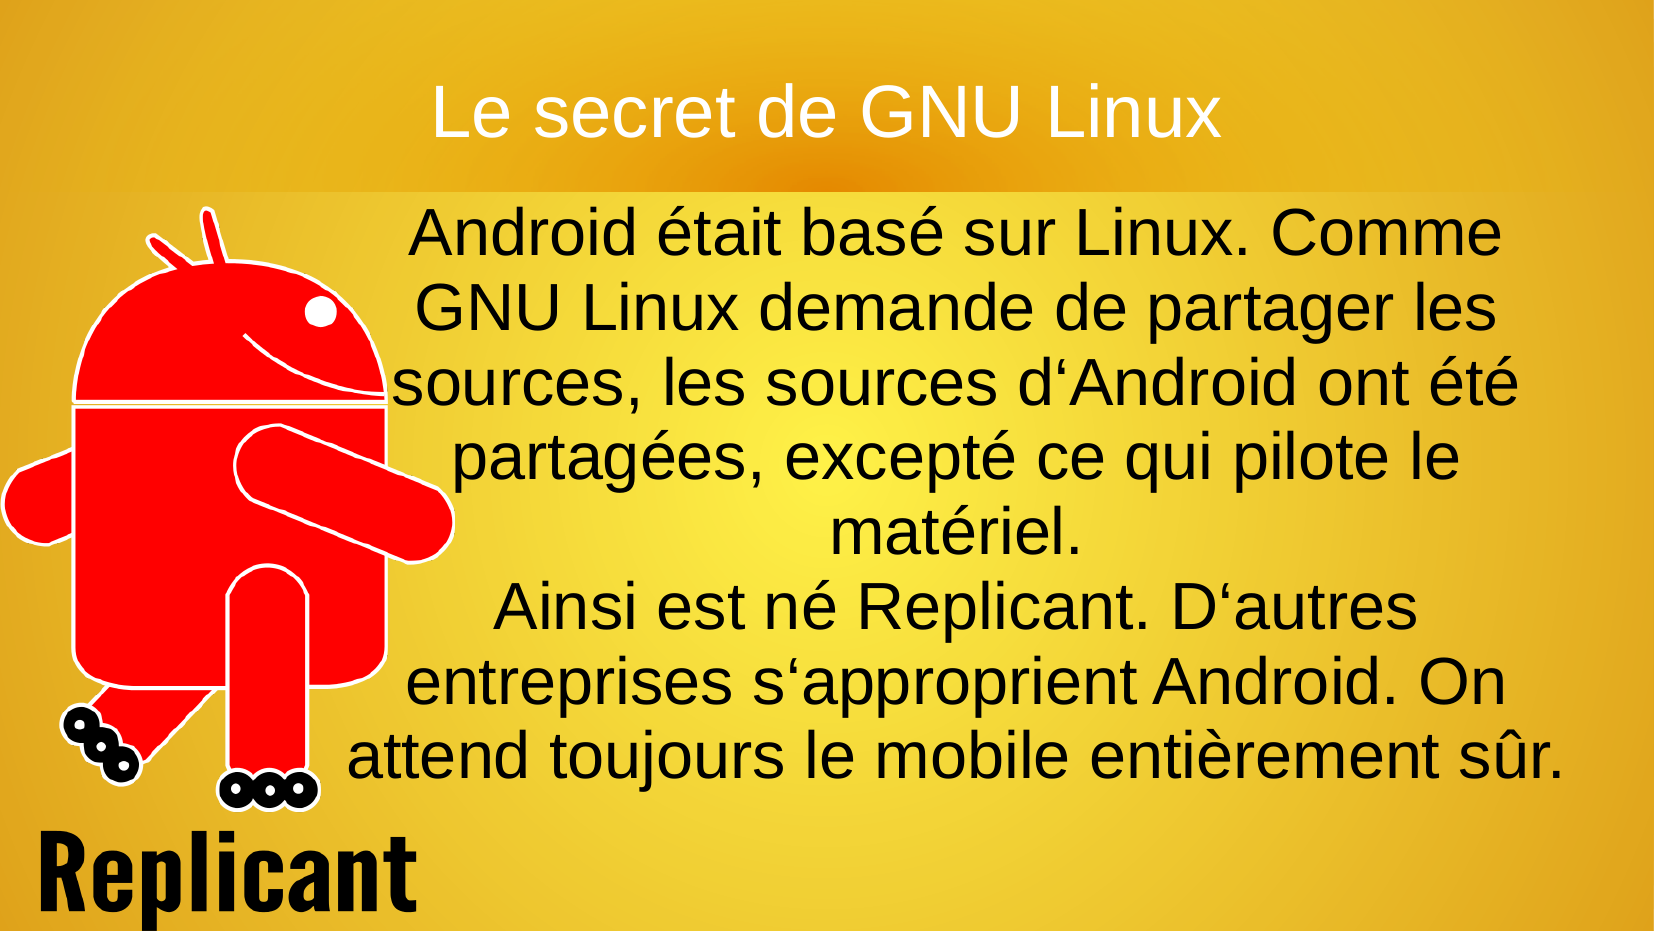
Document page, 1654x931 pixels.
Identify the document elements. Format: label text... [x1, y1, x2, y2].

picture [0, 206, 455, 931]
title Le secret de GNU Linux [82, 35, 1571, 189]
subtitle Android était basé sur Linux. Comme GNU Linux demande de partager les sources, les sources d‘Android ont été partagées, excepté ce qui pilote le matériel. Ainsi est né Replicant. D‘autres entreprises s‘approprient Android. On attend toujours le mobile entièrement sûr. [342, 157, 1571, 831]
